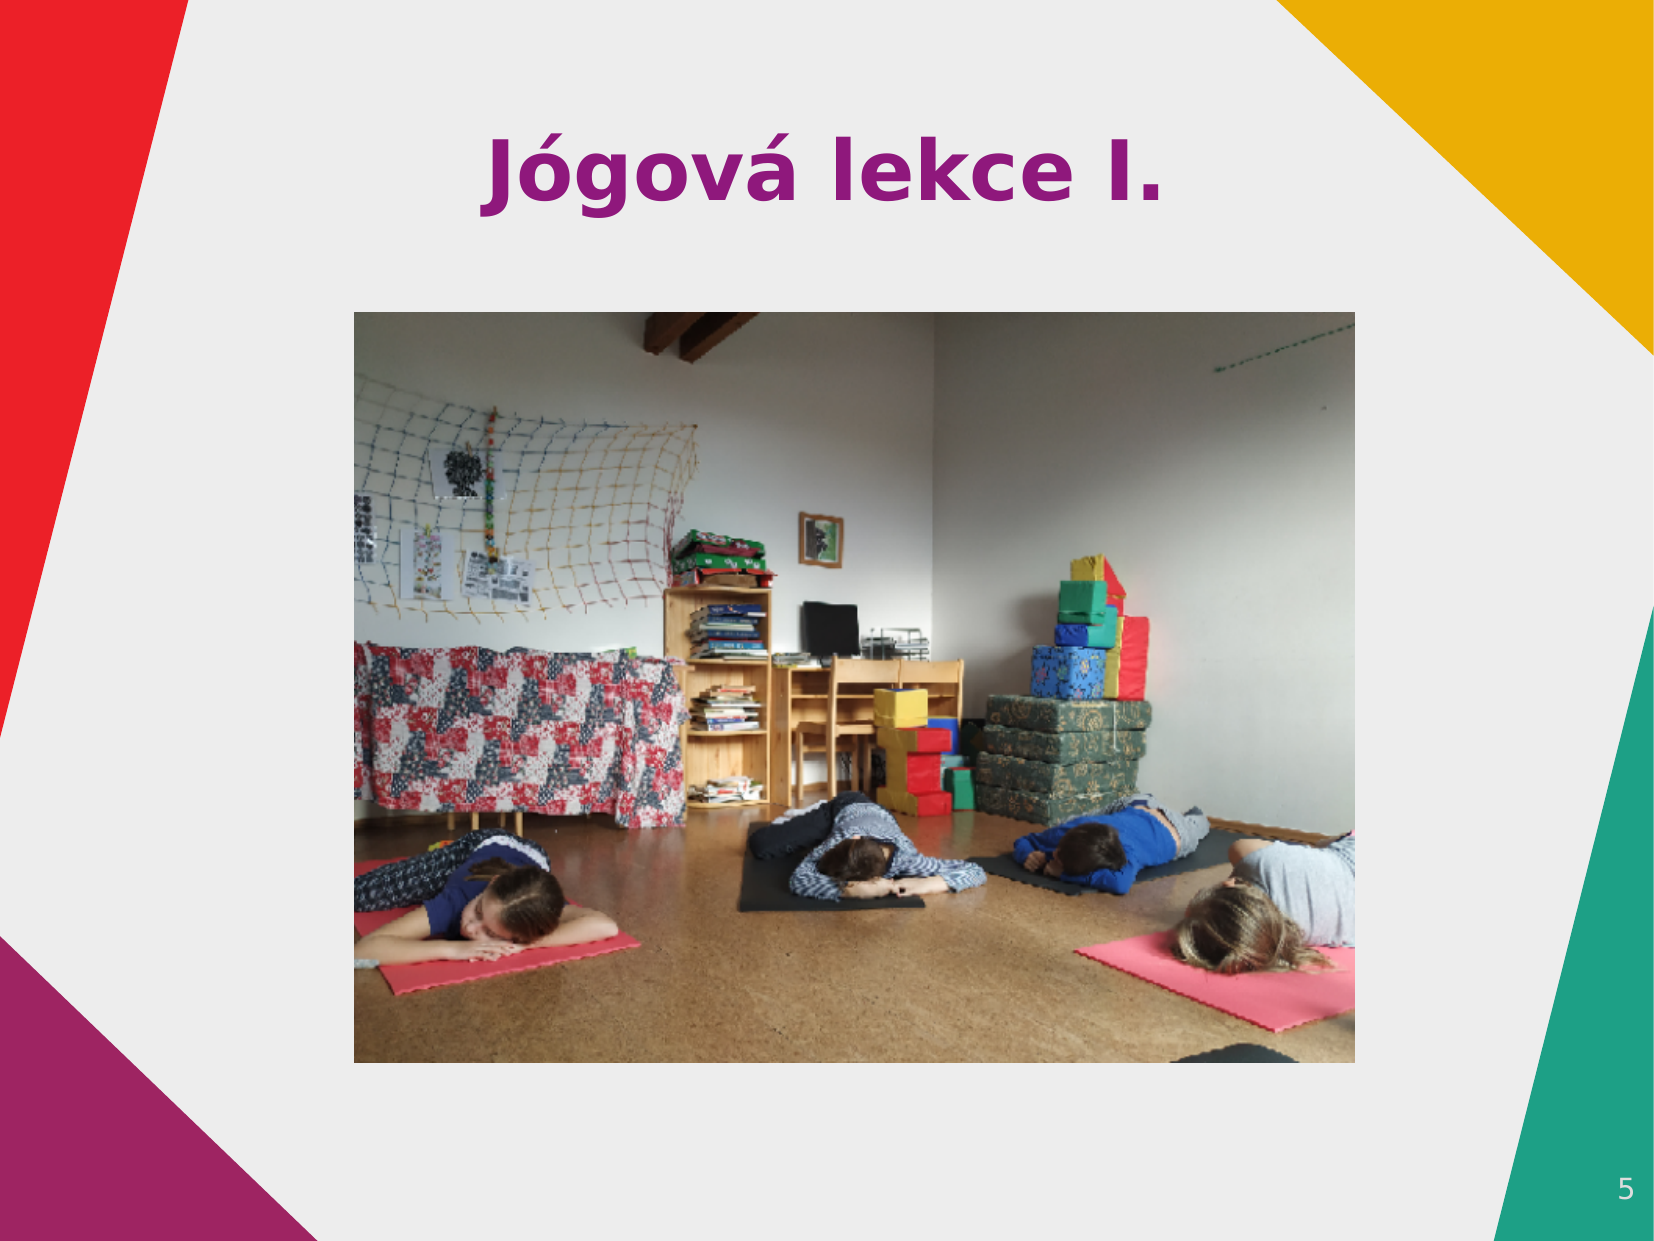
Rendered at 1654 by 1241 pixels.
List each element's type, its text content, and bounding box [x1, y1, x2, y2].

picture [354, 312, 1355, 1063]
title Jógová lekce I. [114, 73, 1539, 271]
